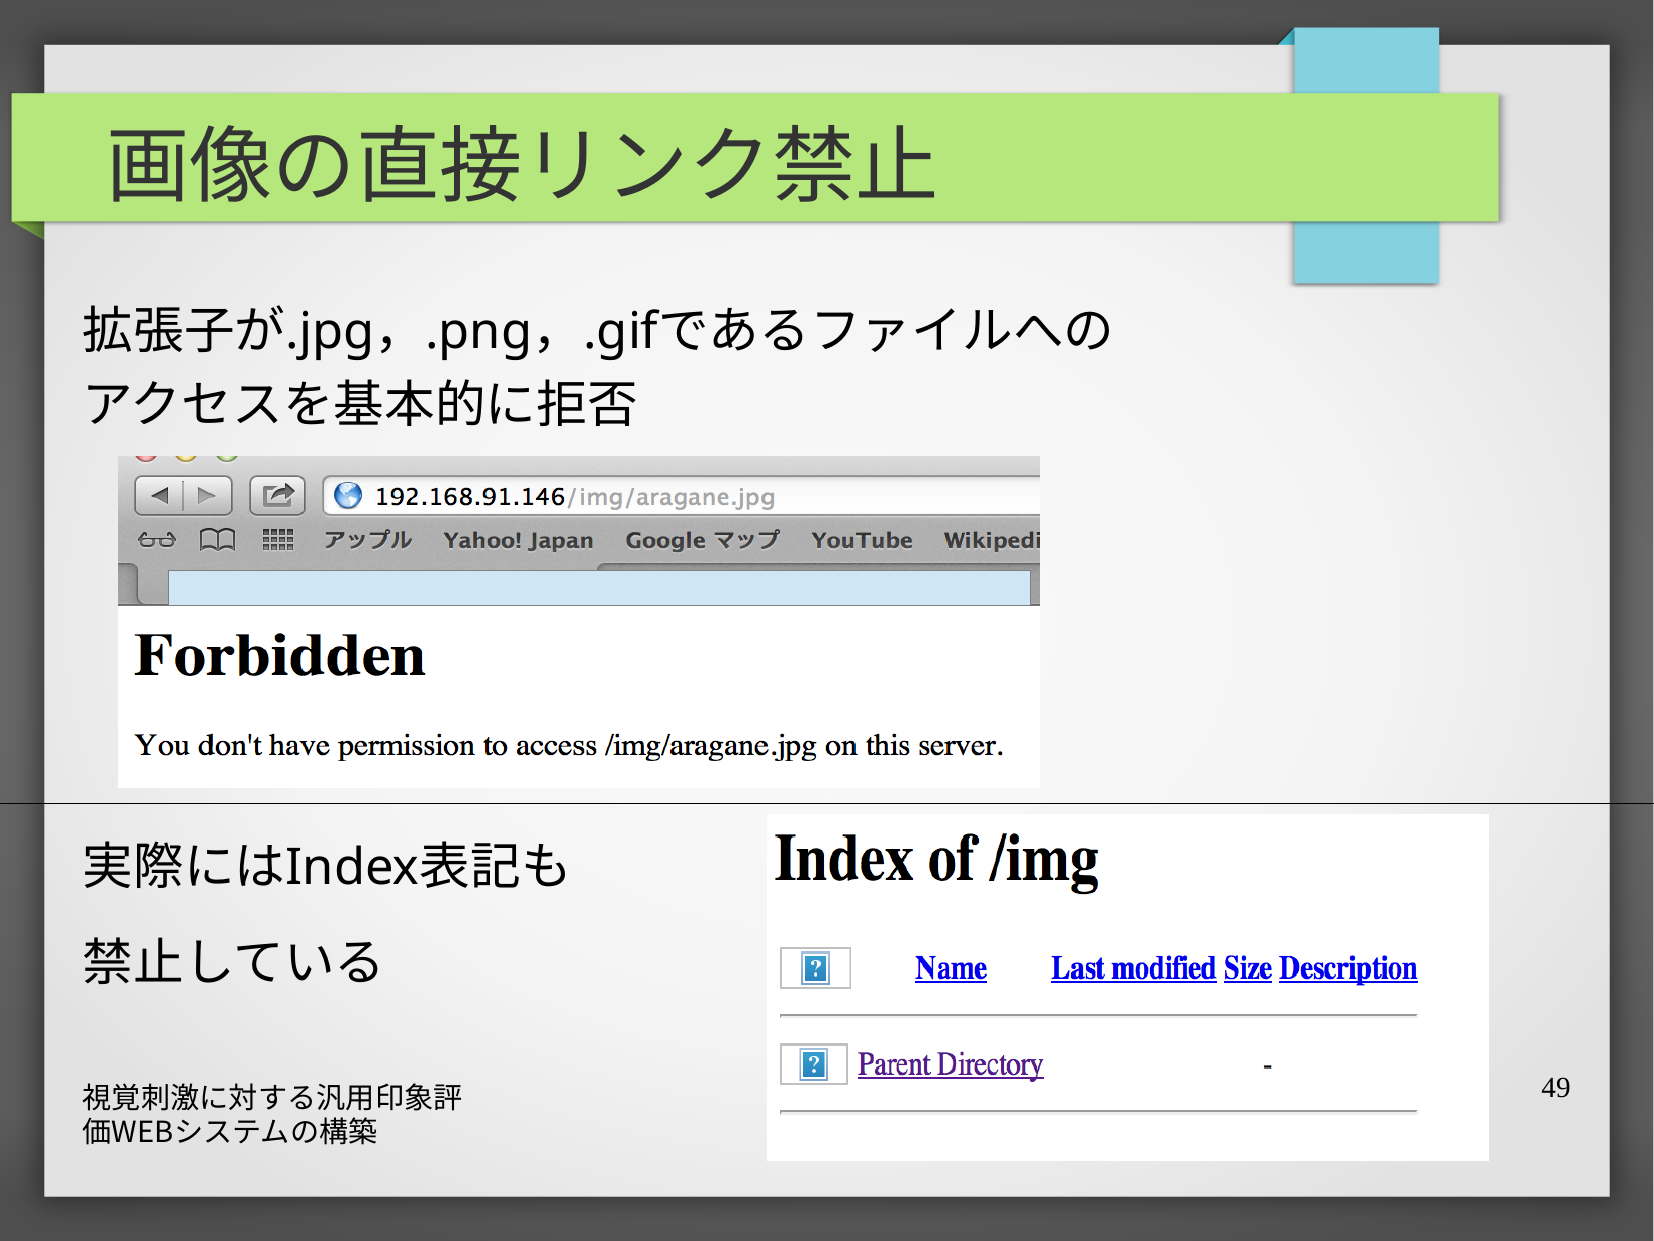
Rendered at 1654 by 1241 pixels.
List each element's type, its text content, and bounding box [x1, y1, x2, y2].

text_box [168, 570, 1031, 606]
picture [118, 456, 1040, 789]
list 拡張子が.jpg，.png，.gifであるファイルへの アクセスを基本的に拒否 実際にはIndex表記も 禁止している [82, 290, 1538, 803]
list 拡張子が.jpg，.png，.gifであるファイルへの アクセスを基本的に拒否 実際にはIndex表記も 禁止している [82, 804, 1538, 1002]
picture [0, 0, 1654, 803]
picture [0, 804, 1654, 1241]
title 画像の直接リンク禁止 [106, 106, 1264, 213]
